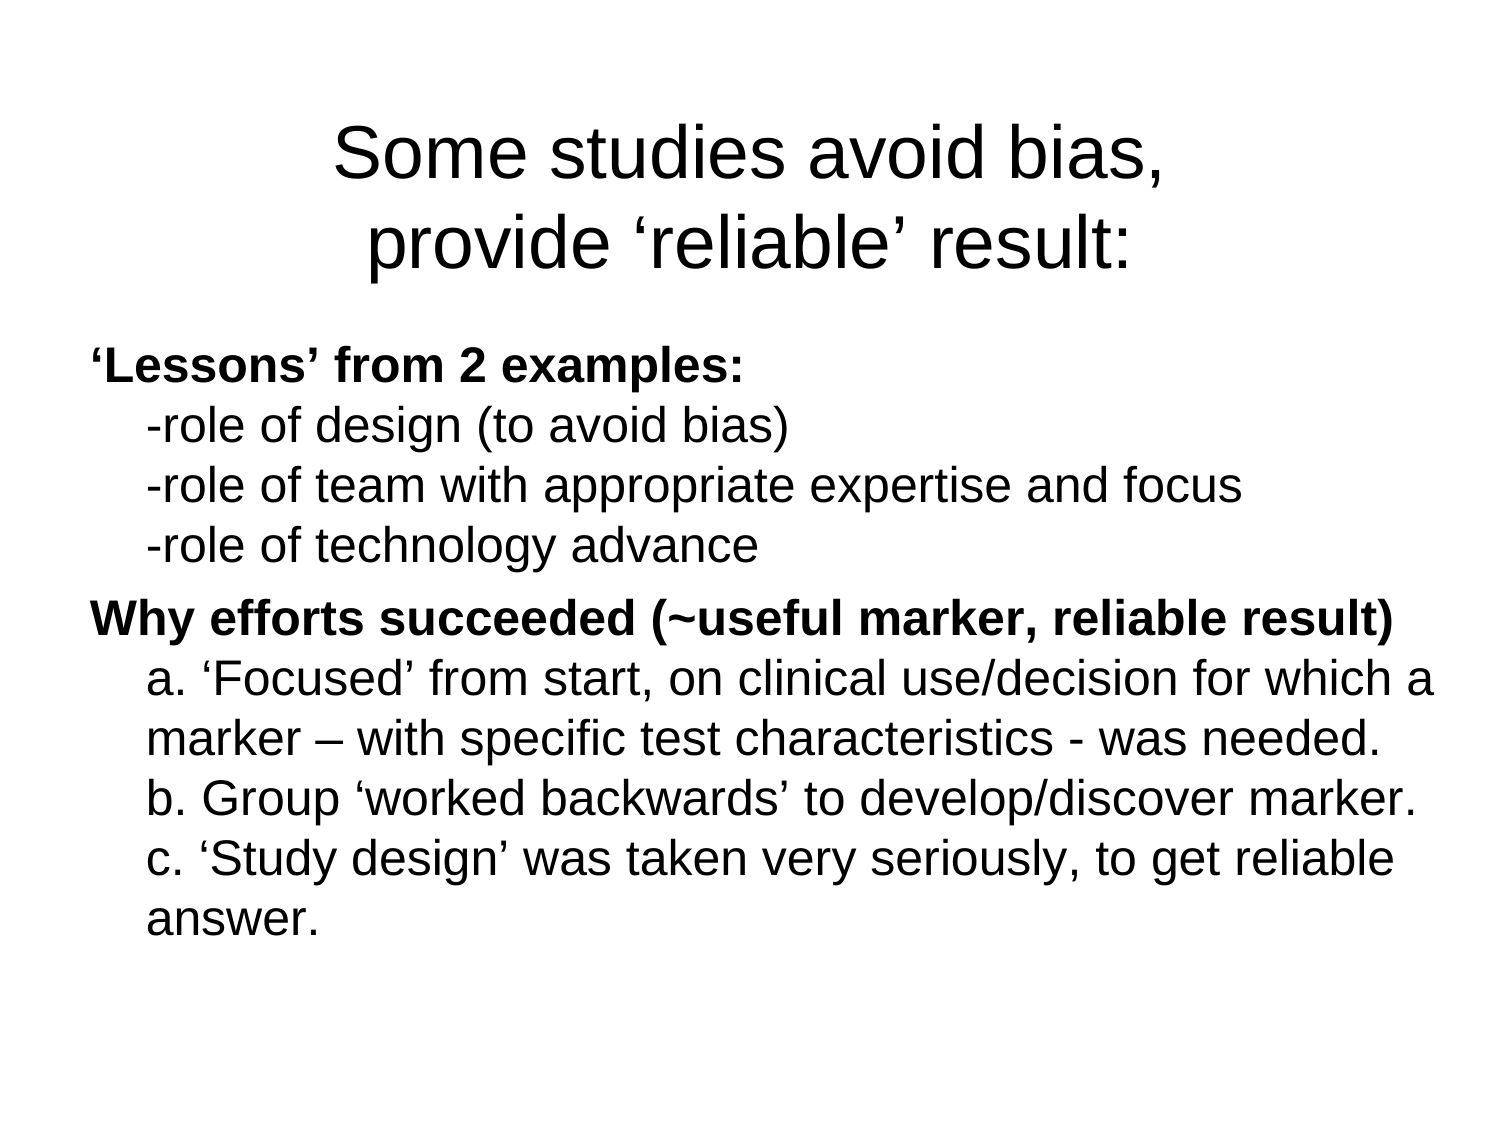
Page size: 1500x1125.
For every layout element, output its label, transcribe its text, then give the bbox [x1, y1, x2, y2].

title Some studies avoid bias, provide ‘reliable’ result: [112, 96, 1388, 292]
list ‘Lessons’ from 2 examples: -role of design (to avoid bias) -role of team with appropriate expertise and focus -role of technology advance Why efforts succeeded (~useful marker, reliable result) a. ‘Focused’ from start, on clinical use/decision for which a marker – with specific test characteristics - was needed. b. Group ‘worked backwards’ to develop/discover marker. c. ‘Study design’ was taken very seriously, to get reliable answer. [74, 324, 1468, 1000]
